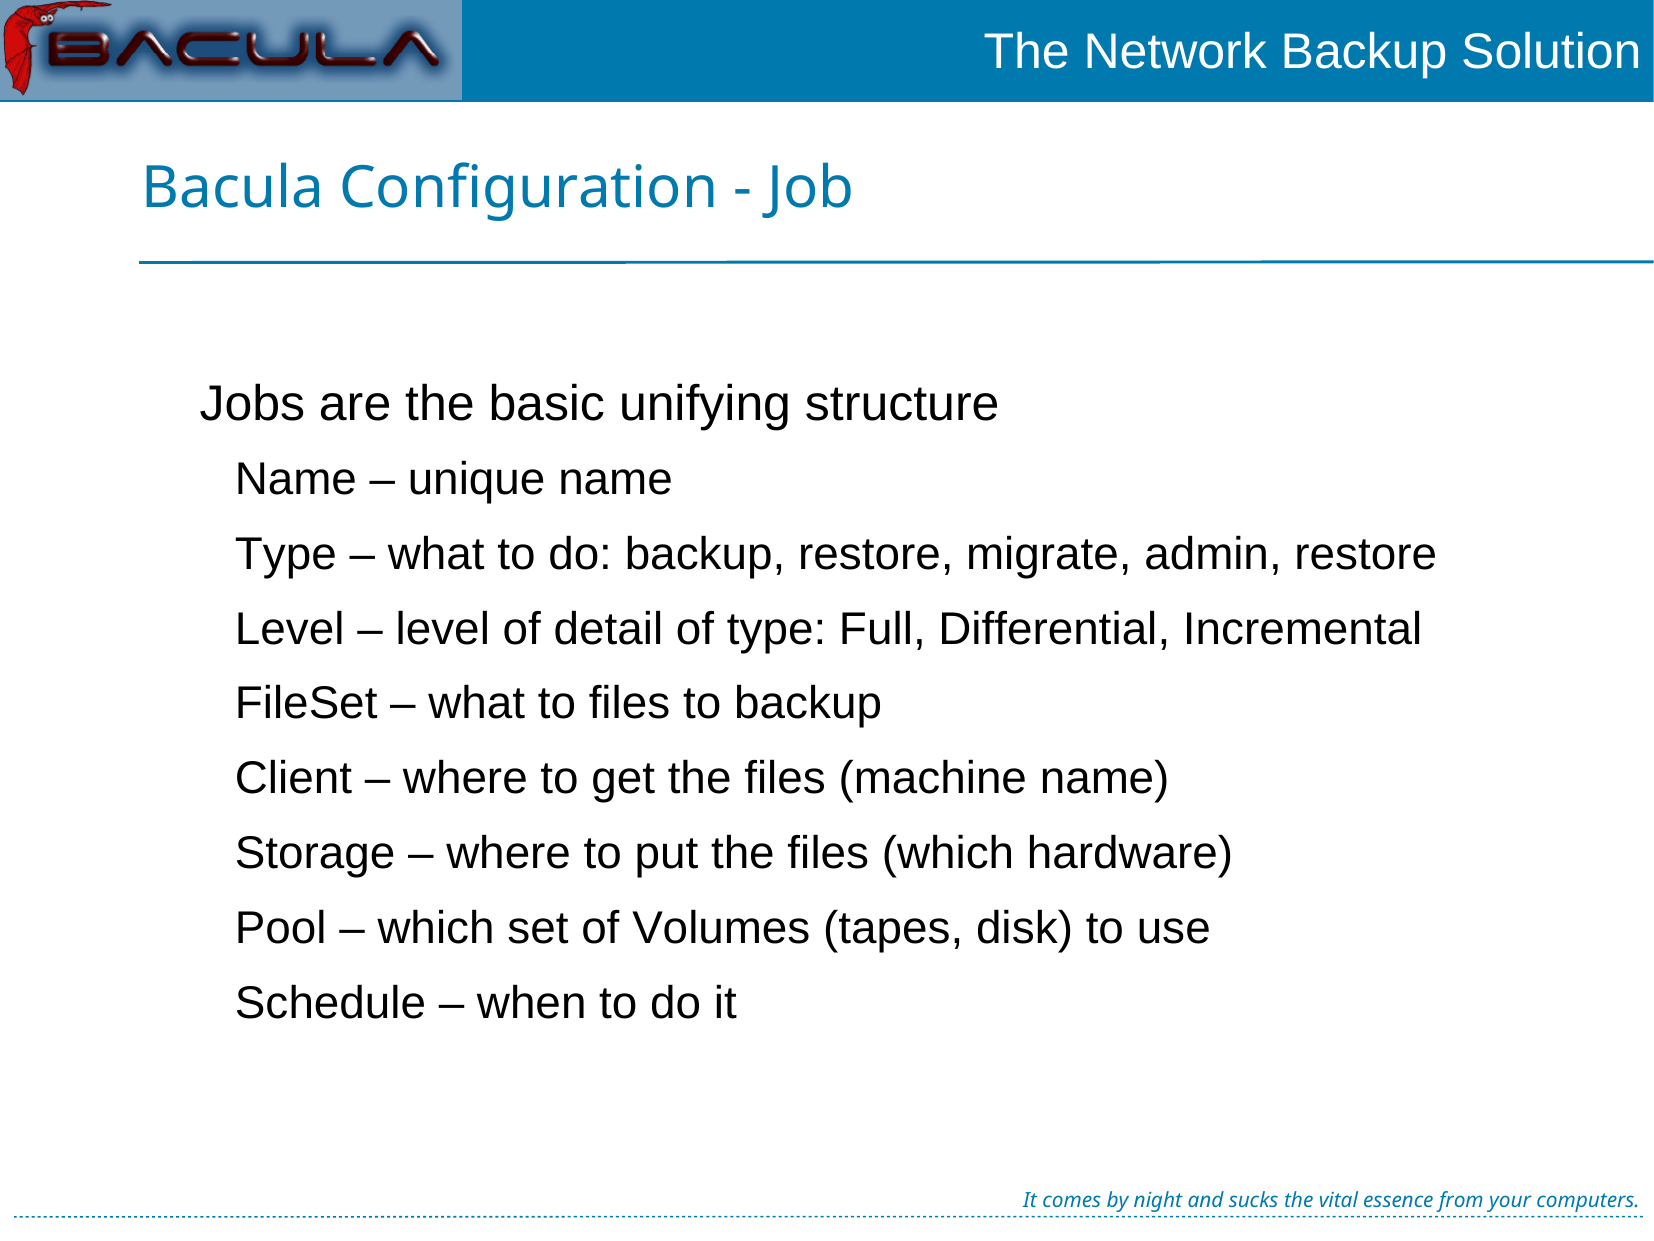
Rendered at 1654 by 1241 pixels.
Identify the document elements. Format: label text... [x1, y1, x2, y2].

title Bacula Configuration - Job [141, 112, 1501, 226]
picture [0, 0, 461, 99]
list Jobs are the basic unifying structure Name – unique name Type – what to do: backup, restore, migrate, admin, restore Level – level of detail of type: Full, Differential, Incremental FileSet – what to files to backup Client – where to get the files (machine name) Storage – where to put the files (which hardware) Pool – which set of Volumes (tapes, disk) to use Schedule – when to do it [140, 375, 1534, 1127]
